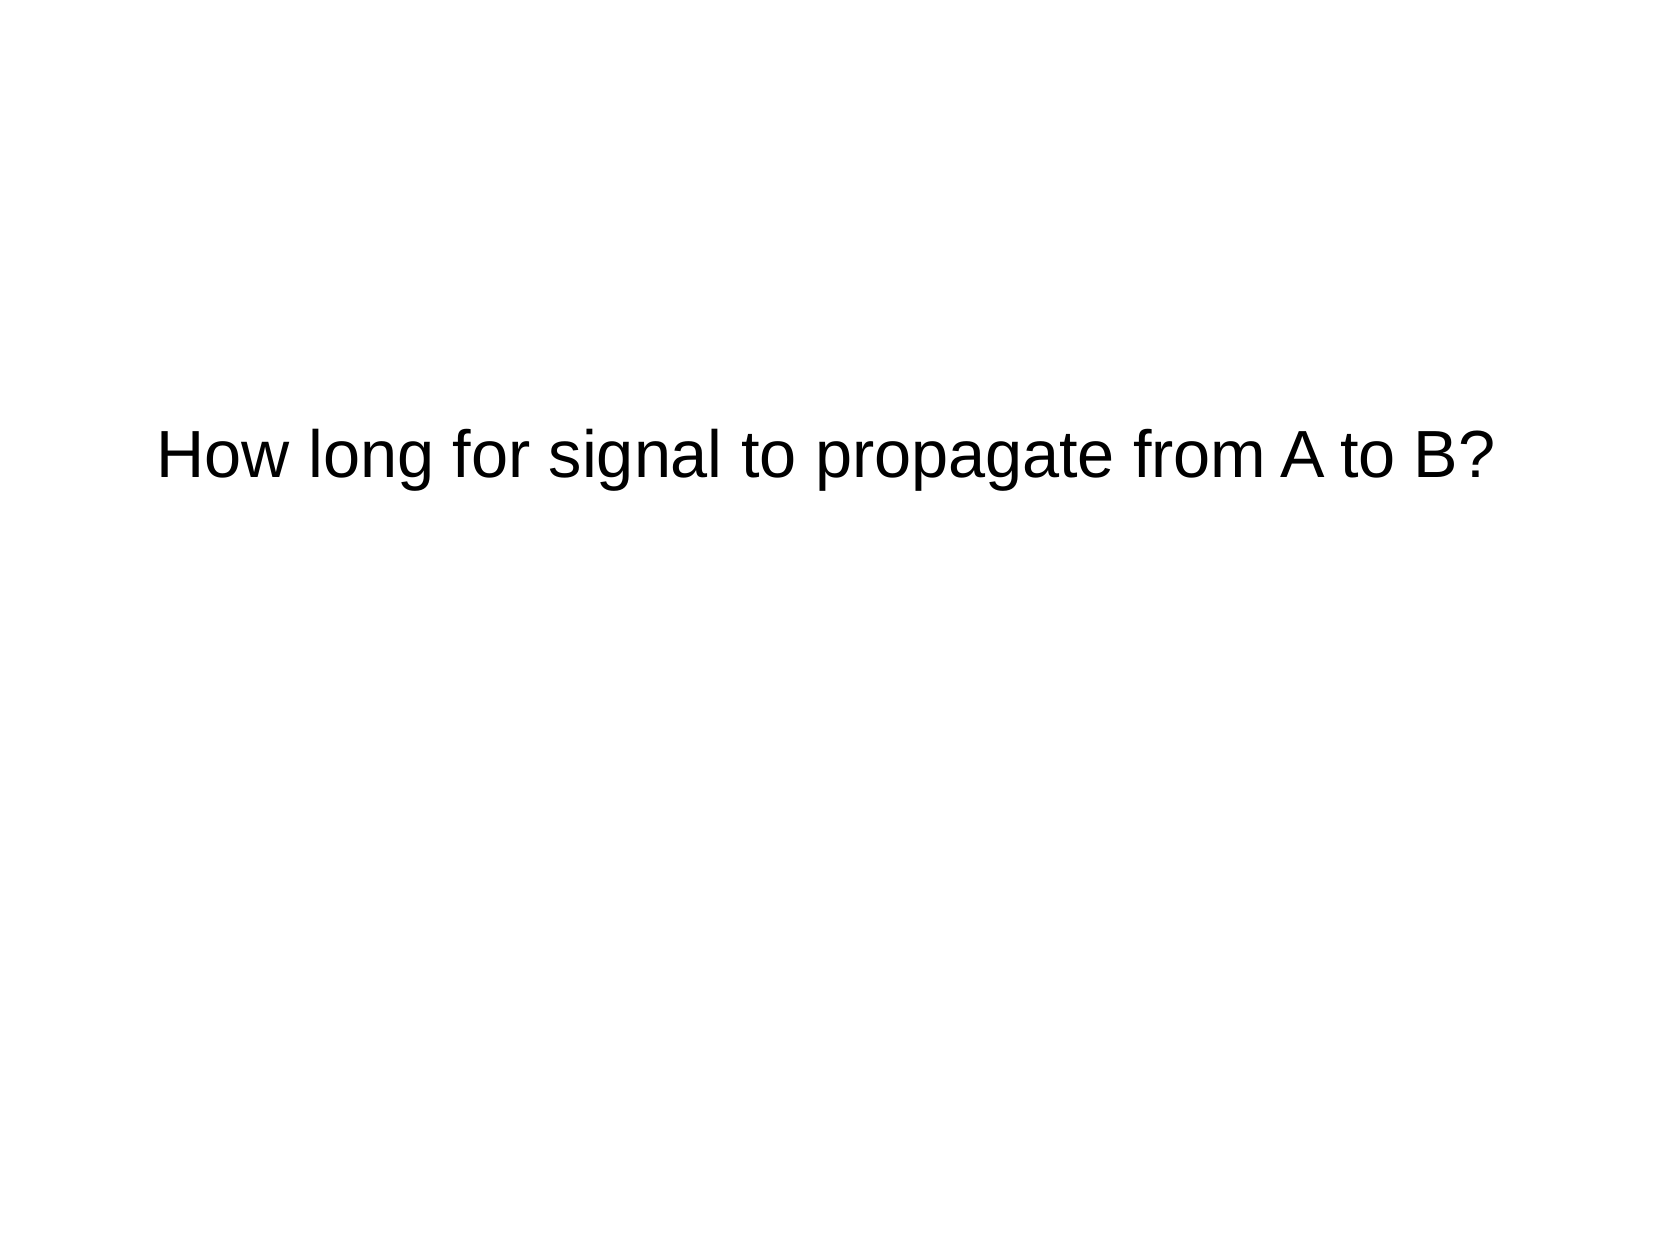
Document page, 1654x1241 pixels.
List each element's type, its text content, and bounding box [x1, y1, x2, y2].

subtitle How long for signal to propagate from A to B? [82, 49, 1571, 1010]
